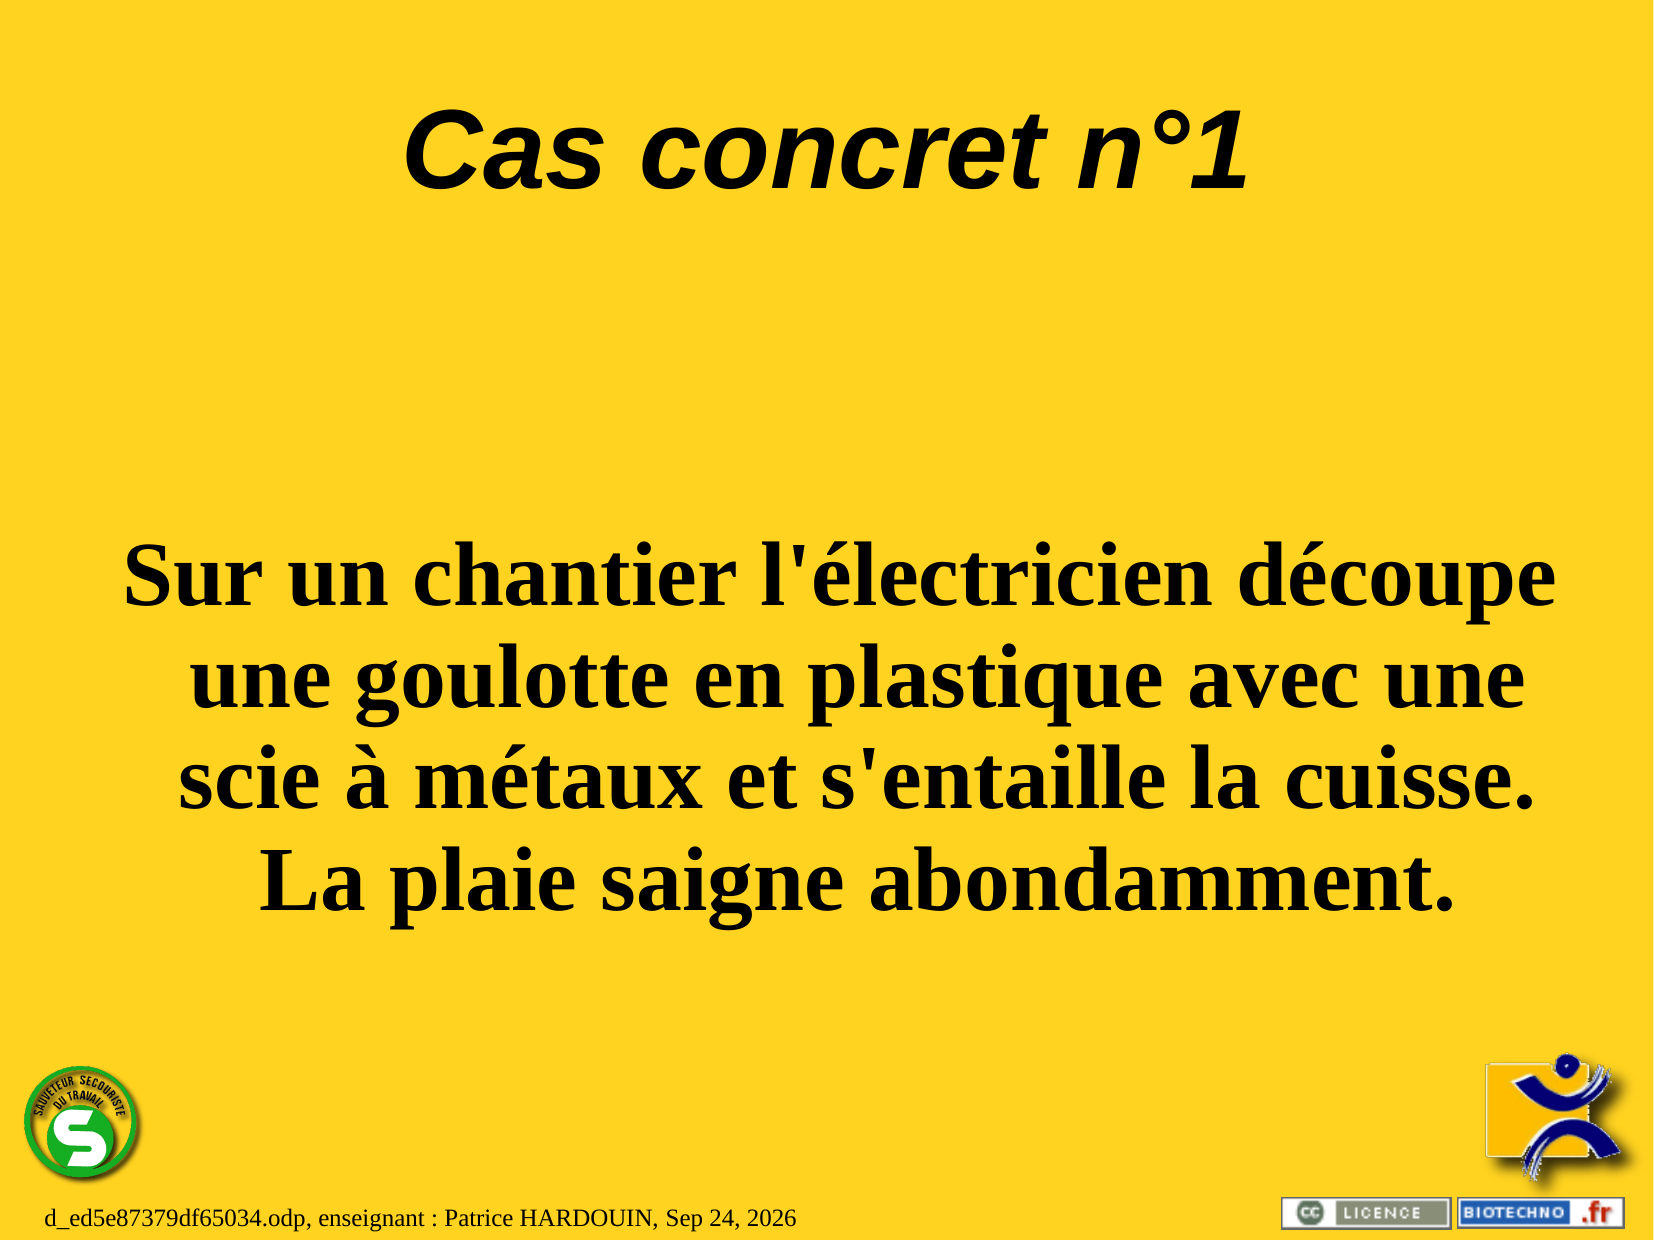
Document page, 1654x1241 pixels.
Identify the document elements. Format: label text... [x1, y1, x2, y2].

picture [20, 1062, 148, 1189]
picture [1457, 1044, 1654, 1229]
subtitle Sur un chantier l'électricien découpe une goulotte en plastique avec une scie à métaux et s'entaille la cuisse. La plaie saigne abondamment. [121, 329, 1561, 1125]
title Cas concret n°1 [121, 53, 1534, 246]
picture [1281, 1197, 1452, 1230]
